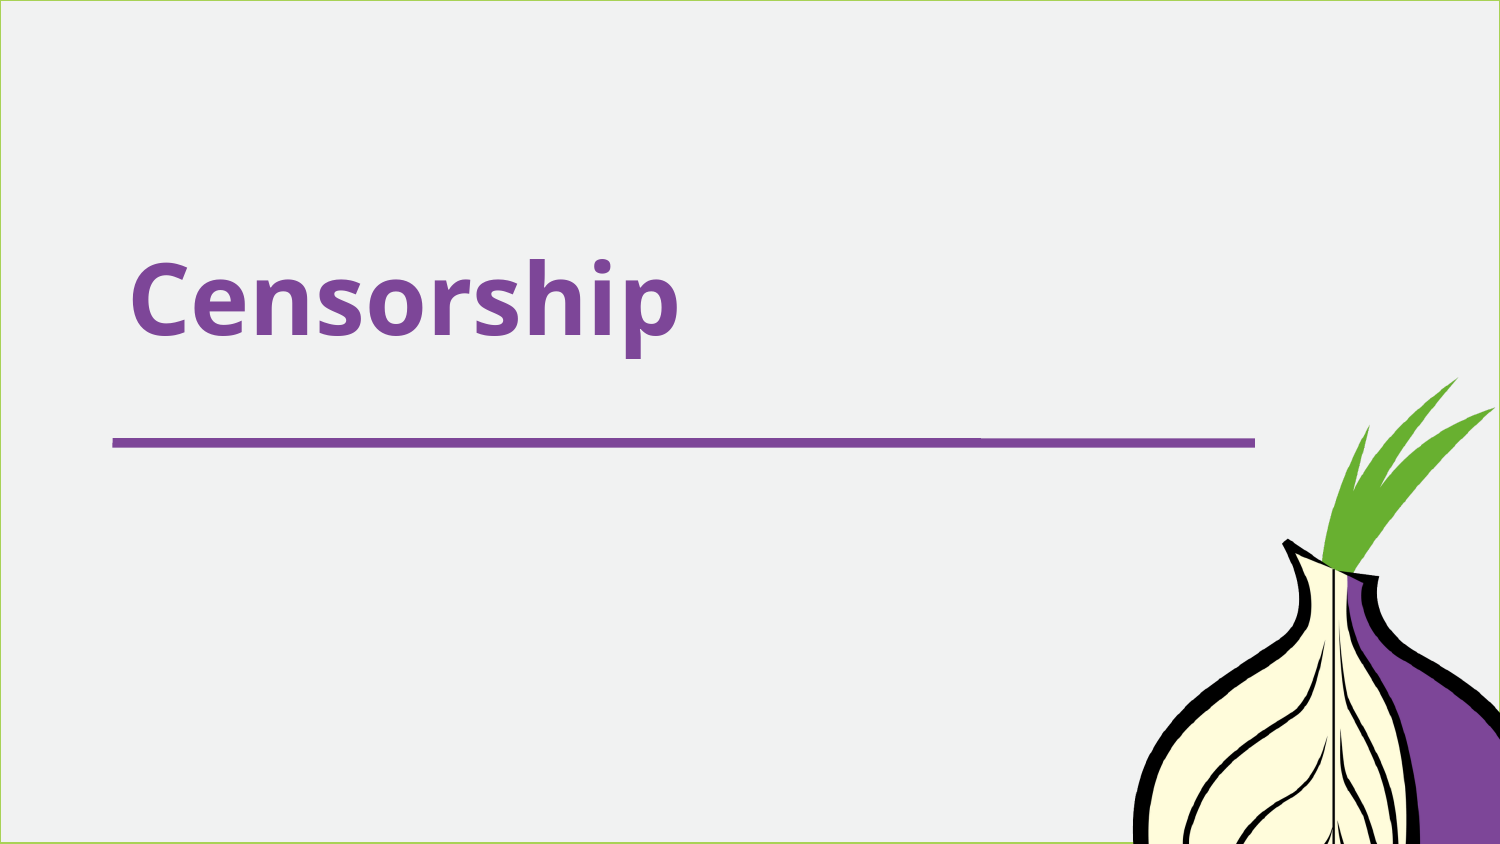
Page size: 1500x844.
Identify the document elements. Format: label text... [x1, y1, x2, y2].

text_box Censorship [112, 148, 1387, 443]
picture [1122, 377, 1500, 844]
